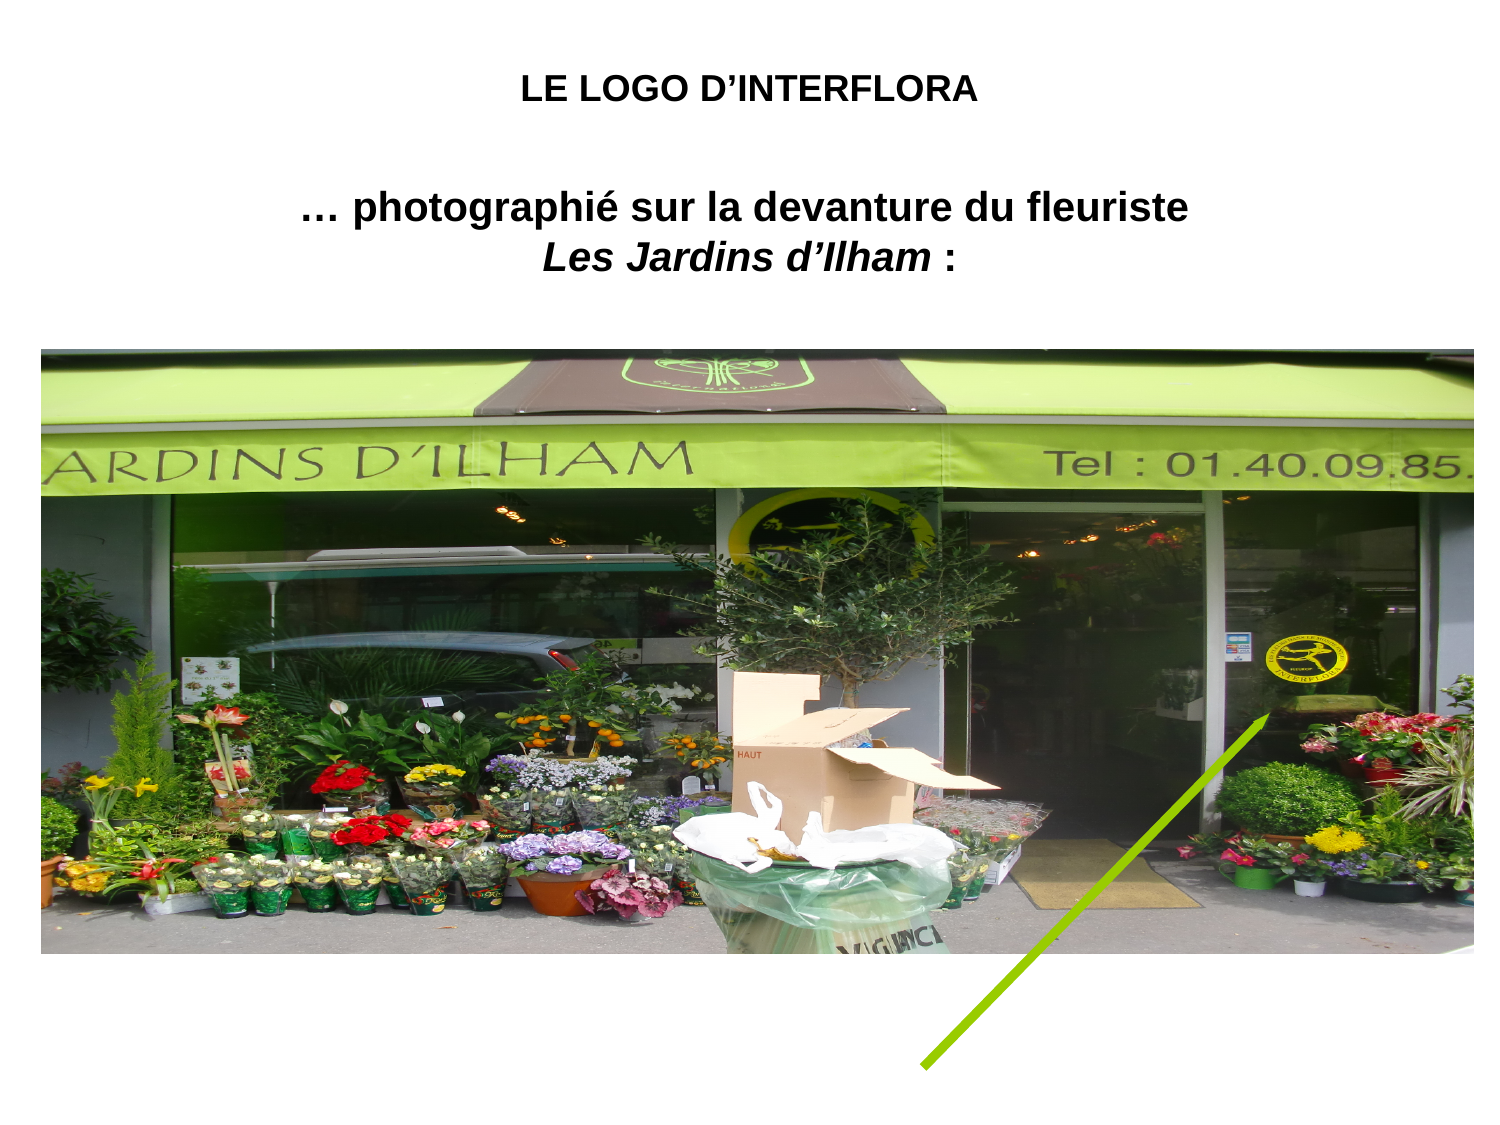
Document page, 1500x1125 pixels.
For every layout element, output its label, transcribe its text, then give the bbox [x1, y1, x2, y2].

picture [41, 349, 1474, 954]
text_box … photographié sur la devanture du fleuriste Les Jardins d’Ilham : [0, 172, 1500, 288]
text_box LE LOGO D’INTERFLORA [0, 56, 1500, 117]
